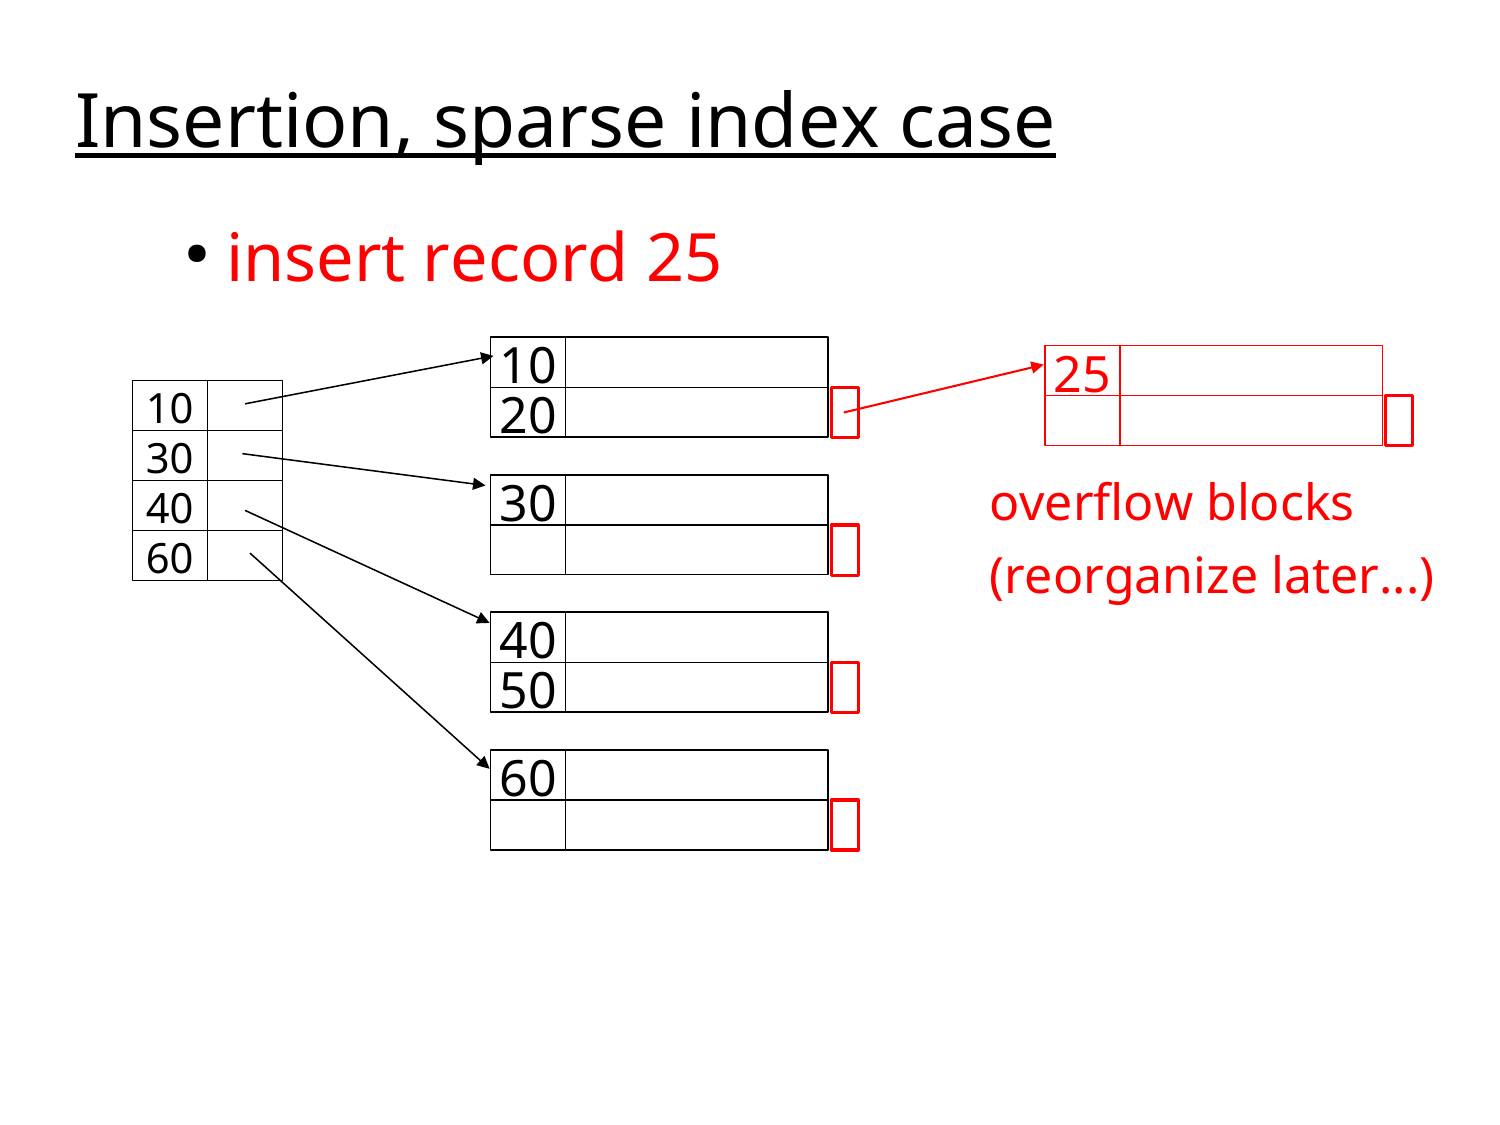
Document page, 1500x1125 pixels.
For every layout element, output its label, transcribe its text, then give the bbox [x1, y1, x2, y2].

text_box 20 [490, 388, 565, 438]
text_box [565, 612, 829, 713]
text_box 10 [132, 380, 207, 430]
text_box 40 [132, 480, 207, 530]
text_box [207, 380, 283, 581]
text_box [490, 749, 829, 850]
text_box [1044, 345, 1383, 446]
text_box overflow blocks (reorganize later...) [974, 467, 1434, 603]
text_box [831, 662, 859, 713]
text_box 10 [490, 337, 565, 388]
text_box [1385, 395, 1413, 446]
text_box insert record 25 [102, 204, 731, 300]
text_box [565, 337, 829, 438]
text_box [490, 474, 829, 575]
text_box [831, 525, 859, 576]
text_box 30 [132, 430, 208, 480]
text_box 30 [490, 474, 565, 525]
text_box 25 [1044, 345, 1119, 396]
list [99, 312, 1375, 988]
text_box 40 [490, 612, 565, 663]
text_box [831, 387, 859, 438]
title Insertion, sparse index case [60, 45, 1336, 184]
text_box 60 [490, 749, 565, 800]
text_box [831, 800, 859, 850]
text_box 50 [490, 663, 565, 713]
text_box 60 [132, 530, 208, 581]
